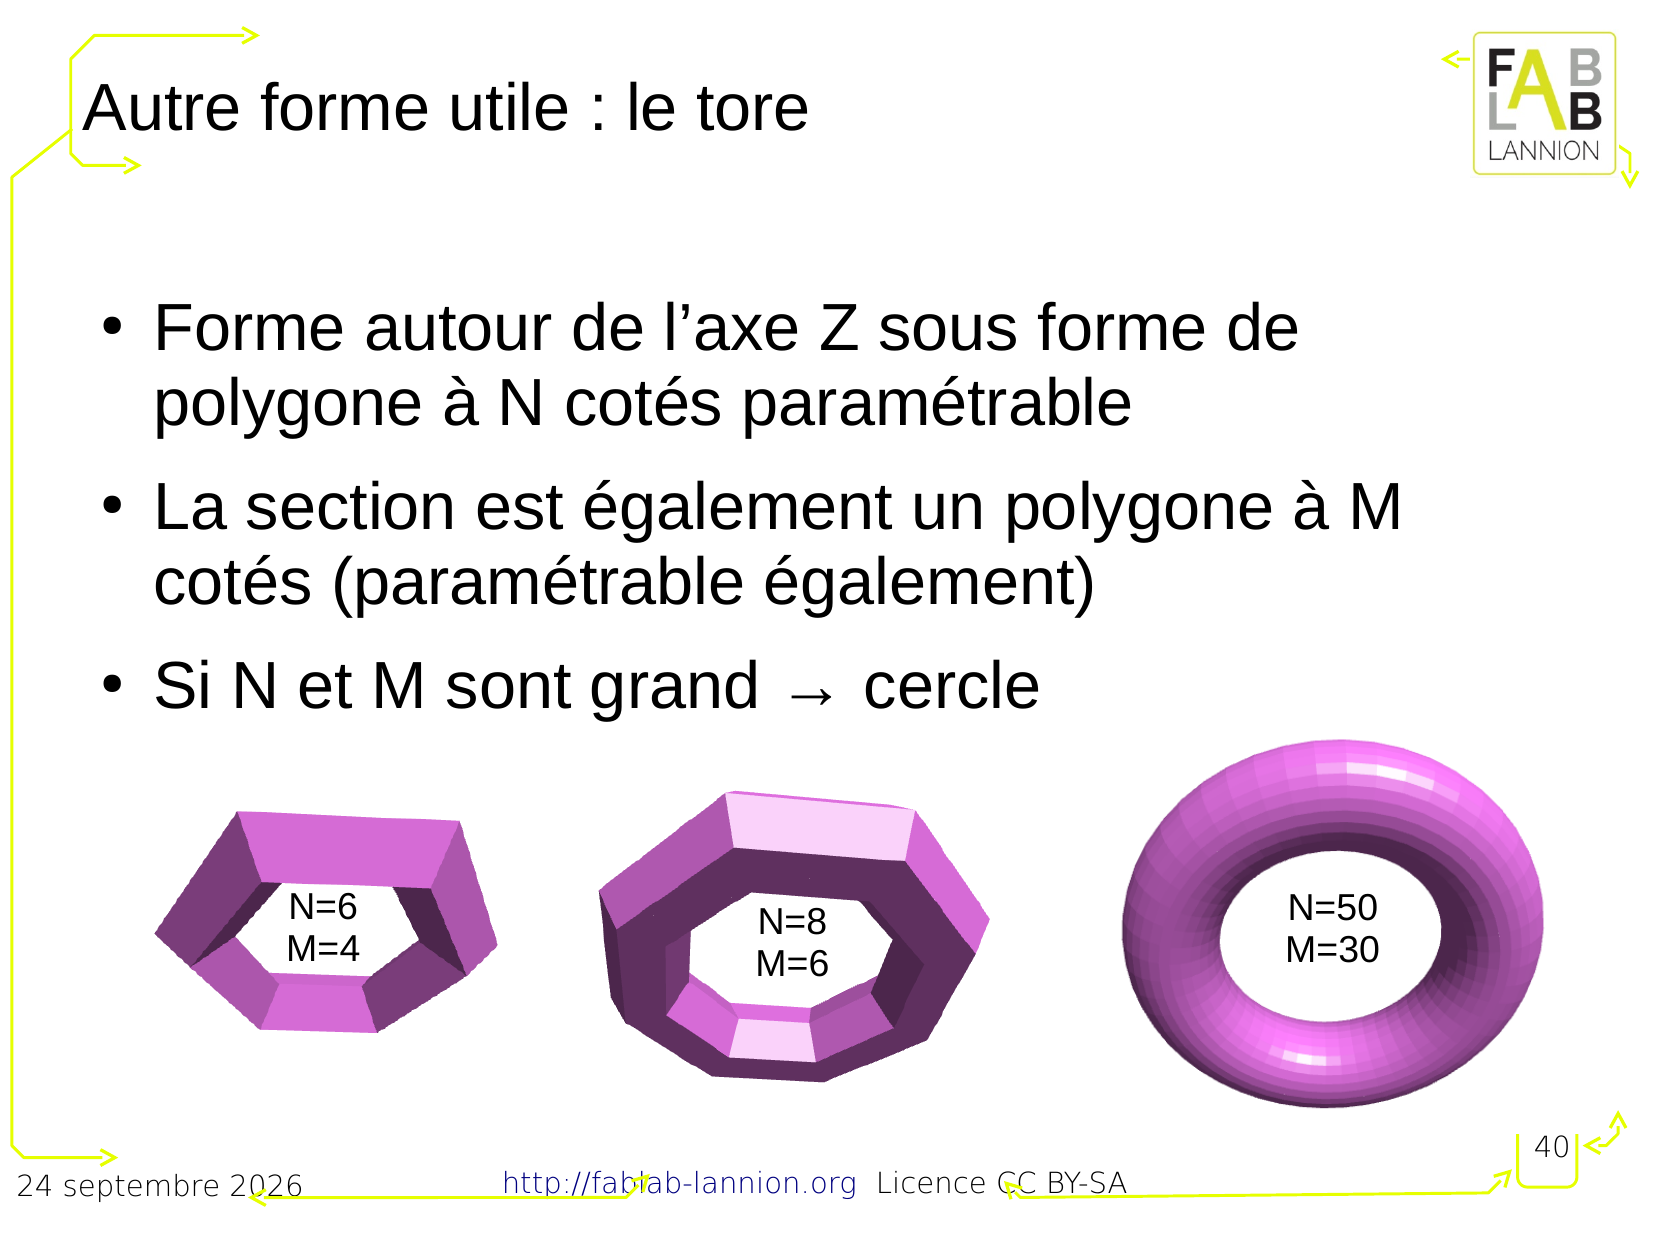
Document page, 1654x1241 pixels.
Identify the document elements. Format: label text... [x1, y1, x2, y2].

picture [118, 779, 529, 1076]
picture [1074, 723, 1591, 1134]
list Forme autour de l’axe Z sous forme de polygone à N cotés paramétrable La section est également un polygone à M cotés (paramétrable également) Si N et M sont grand → cercle [82, 290, 1571, 1010]
picture [566, 779, 1018, 1107]
title Autre forme utile : le tore [82, 49, 1441, 166]
picture [1470, 29, 1619, 178]
